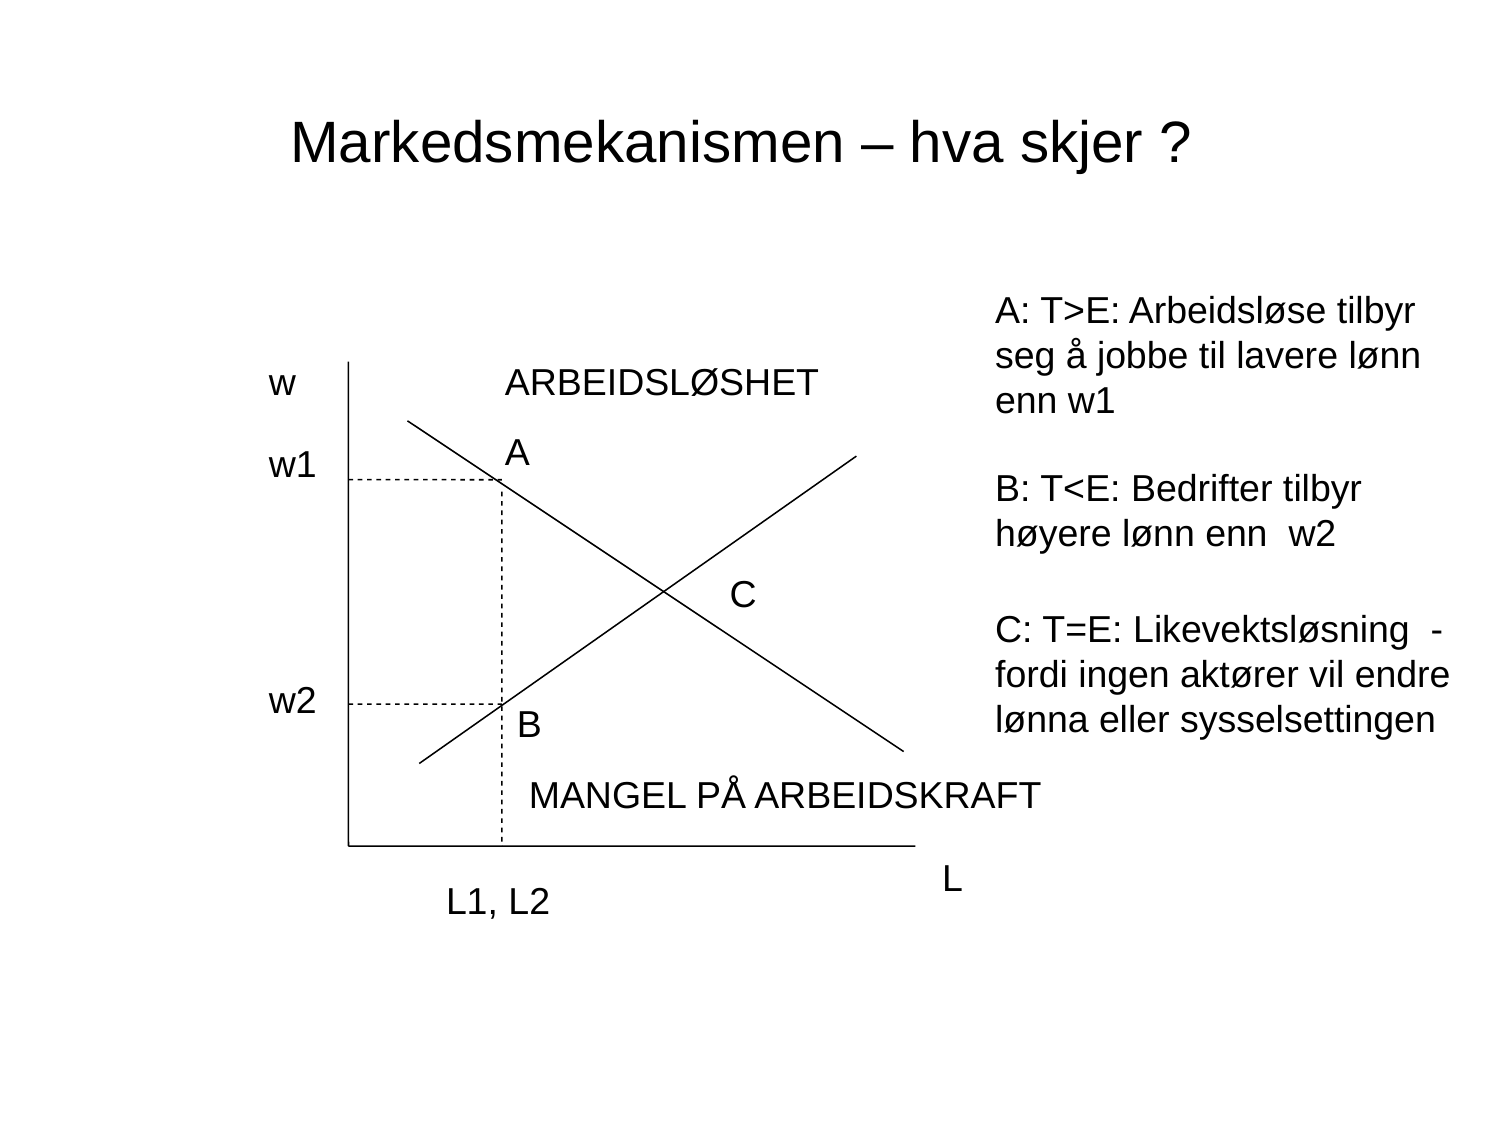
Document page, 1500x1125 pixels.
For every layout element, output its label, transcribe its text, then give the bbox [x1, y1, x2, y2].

text_box w2 [253, 668, 349, 729]
text_box w [253, 350, 349, 411]
text_box MANGEL PÅ ARBEIDSKRAFT [513, 763, 1105, 824]
text_box C: T=E: Likevektsløsning - fordi ingen aktører vil endre lønna eller sysselsettingen [980, 597, 1500, 749]
text_box A [490, 420, 561, 482]
text_box w1 [253, 432, 349, 493]
text_box C [714, 562, 786, 623]
text_box B [501, 692, 573, 753]
text_box A: T>E: Arbeidsløse tilbyr seg å jobbe til lavere lønn enn w1 [980, 278, 1500, 430]
text_box L [927, 846, 1022, 907]
text_box ARBEIDSLØSHET [490, 350, 845, 411]
title Markedsmekanismen – hva skjer ? [75, 45, 1426, 233]
text_box B: T<E: Bedrifter tilbyr høyere lønn enn w2 [980, 456, 1500, 562]
text_box L1, L2 [430, 869, 573, 930]
